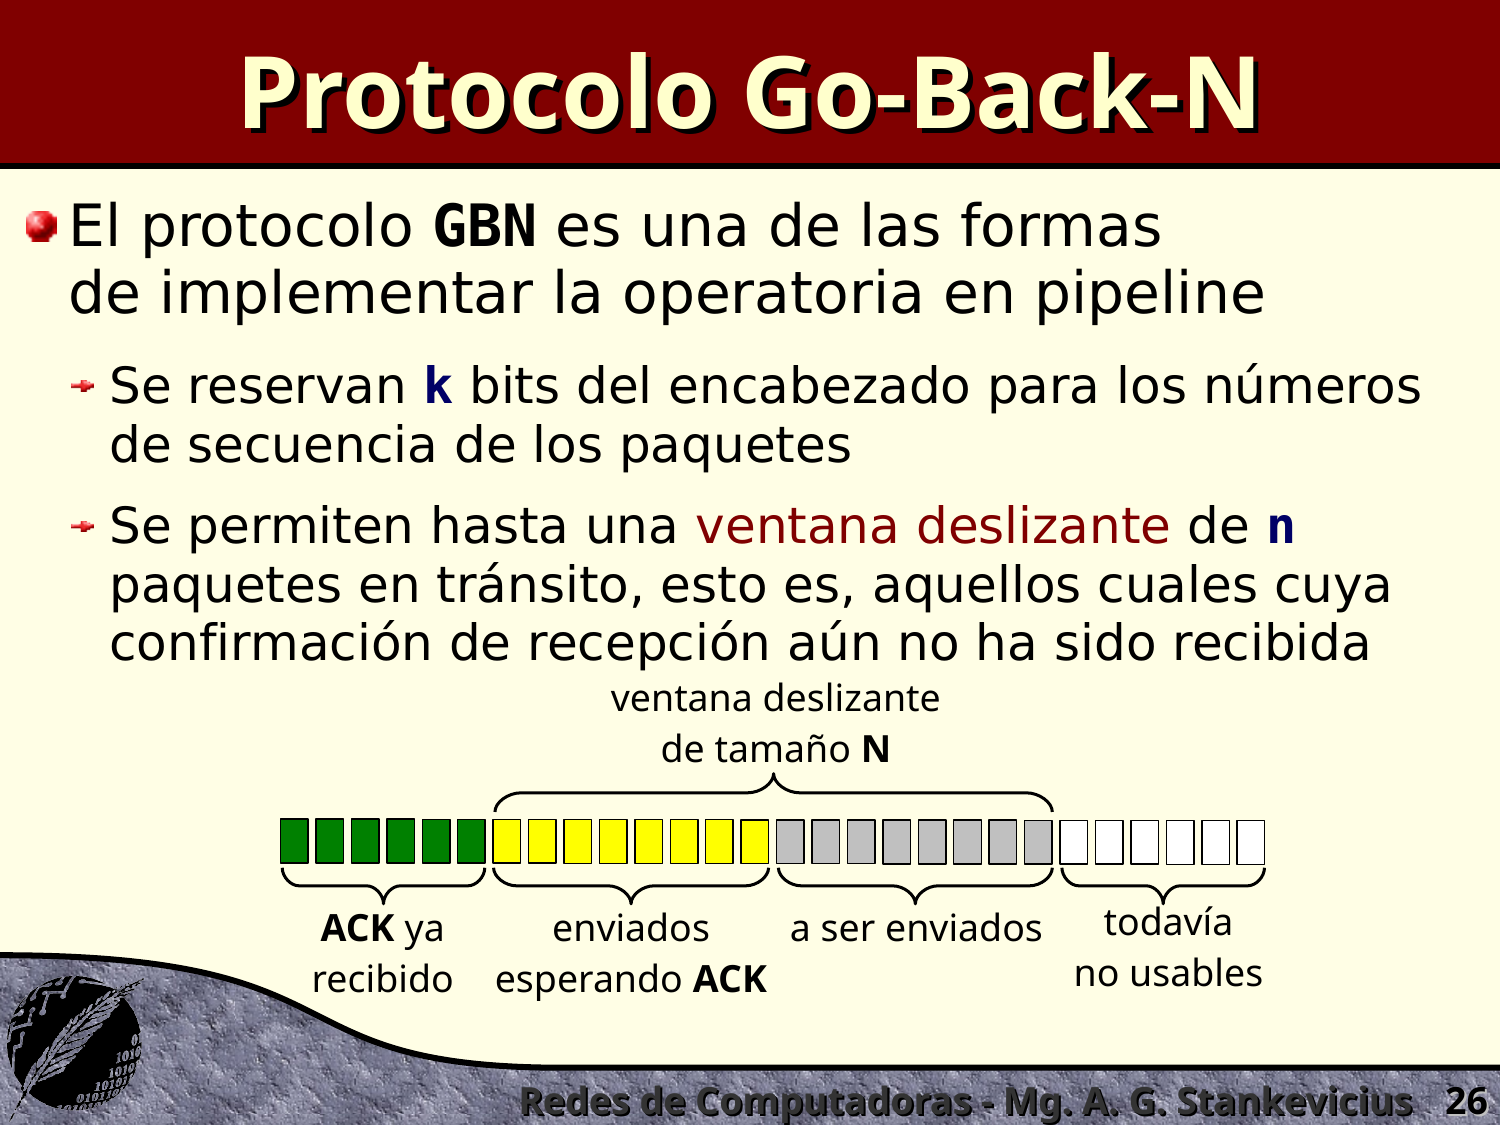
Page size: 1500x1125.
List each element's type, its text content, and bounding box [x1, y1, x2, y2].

text_box [670, 819, 698, 864]
text_box [563, 819, 592, 864]
text_box [882, 820, 911, 864]
text_box [1095, 820, 1123, 865]
text_box ventana deslizante de tamaño N [595, 664, 951, 784]
text_box [386, 819, 415, 863]
list El protocolo GBN es una de las formas de implementar la operatoria en pipeline Se reservan k bits del encabezado para los números de secuencia de los paquetes Se permiten hasta una ventana deslizante de n paquetes en tránsito, esto es, aquellos cuales cuya confirmación de recepción aún no ha sido recibida [11, 192, 1486, 921]
picture [0, 959, 1500, 1125]
text_box [953, 820, 982, 864]
text_box [989, 820, 1017, 864]
text_box [776, 819, 805, 864]
text_box [528, 819, 557, 864]
text_box [1201, 820, 1230, 865]
text_box [457, 819, 486, 864]
picture [790, 1100, 795, 1110]
text_box [918, 820, 946, 864]
text_box ACK ya recibido [296, 893, 471, 1013]
text_box [599, 819, 627, 864]
text_box [1024, 820, 1053, 865]
text_box [493, 819, 521, 864]
text_box [351, 819, 379, 863]
text_box [1130, 820, 1159, 865]
text_box [741, 819, 769, 864]
text_box [315, 819, 344, 863]
text_box [847, 819, 875, 864]
text_box [280, 819, 309, 863]
title Protocolo Go-Back-N [15, 5, 1485, 160]
text_box [1237, 820, 1265, 865]
text_box [634, 819, 663, 864]
text_box a ser enviados [775, 893, 1053, 961]
picture [1047, 1100, 1054, 1110]
text_box [1060, 820, 1088, 865]
text_box enviados esperando ACK [480, 893, 773, 1014]
text_box [705, 819, 734, 864]
text_box [422, 819, 450, 864]
text_box todavía no usables [1058, 887, 1268, 1008]
text_box [812, 819, 840, 864]
text_box [1166, 820, 1194, 865]
